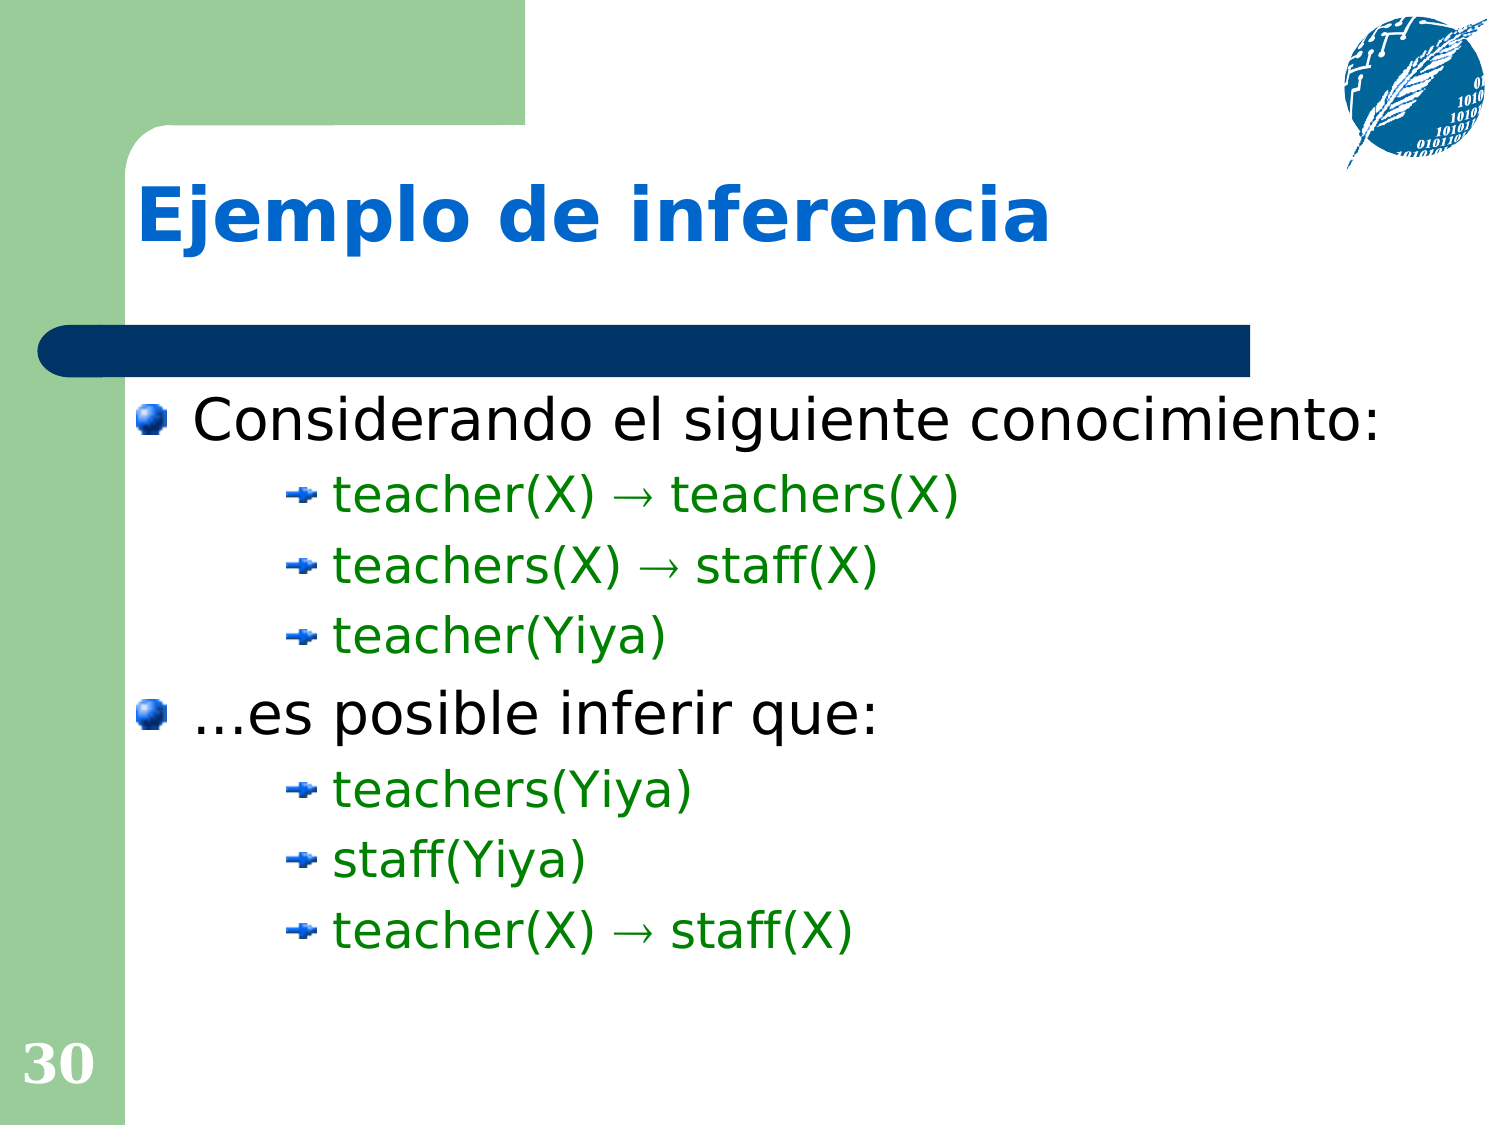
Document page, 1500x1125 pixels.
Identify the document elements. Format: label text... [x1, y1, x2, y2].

picture [1436, 127, 1450, 136]
list Considerando el siguiente conocimiento: teacher(X)  teachers(X) teachers(X)  staff(X) teacher(Yiya) ...es posible inferir que: teachers(Yiya) staff(Yiya) teacher(X)  staff(X) [136, 385, 1399, 1122]
title Ejemplo de inferencia [135, 135, 1412, 301]
picture [1433, 139, 1440, 147]
picture [1416, 140, 1425, 149]
picture [1427, 138, 1431, 148]
picture [1341, 15, 1487, 172]
